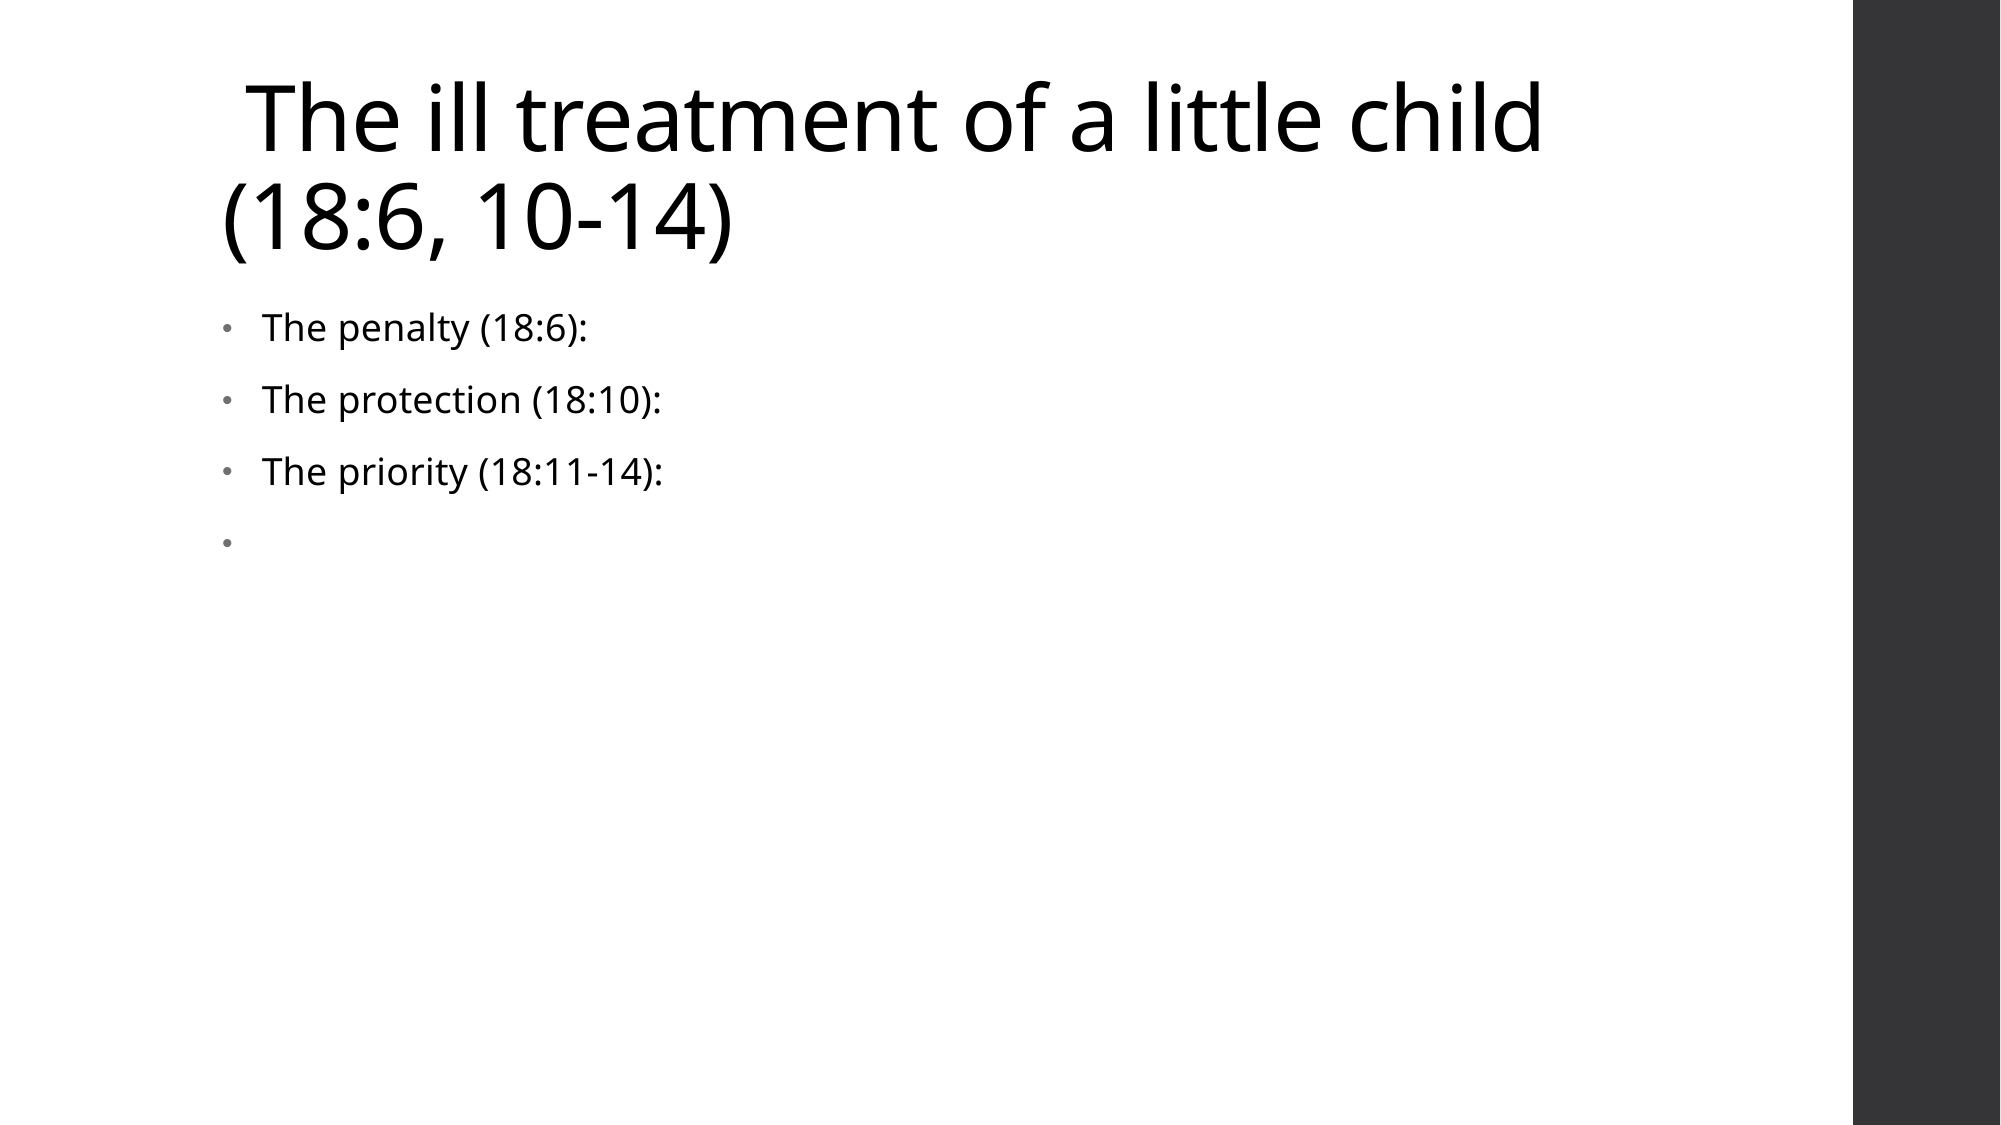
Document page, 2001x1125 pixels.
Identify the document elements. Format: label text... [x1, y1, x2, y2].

title The ill treatment of a little child (18:6, 10-14) [206, 60, 1797, 278]
list The penalty (18:6): The protection (18:10): The priority (18:11-14): [206, 299, 1617, 1014]
